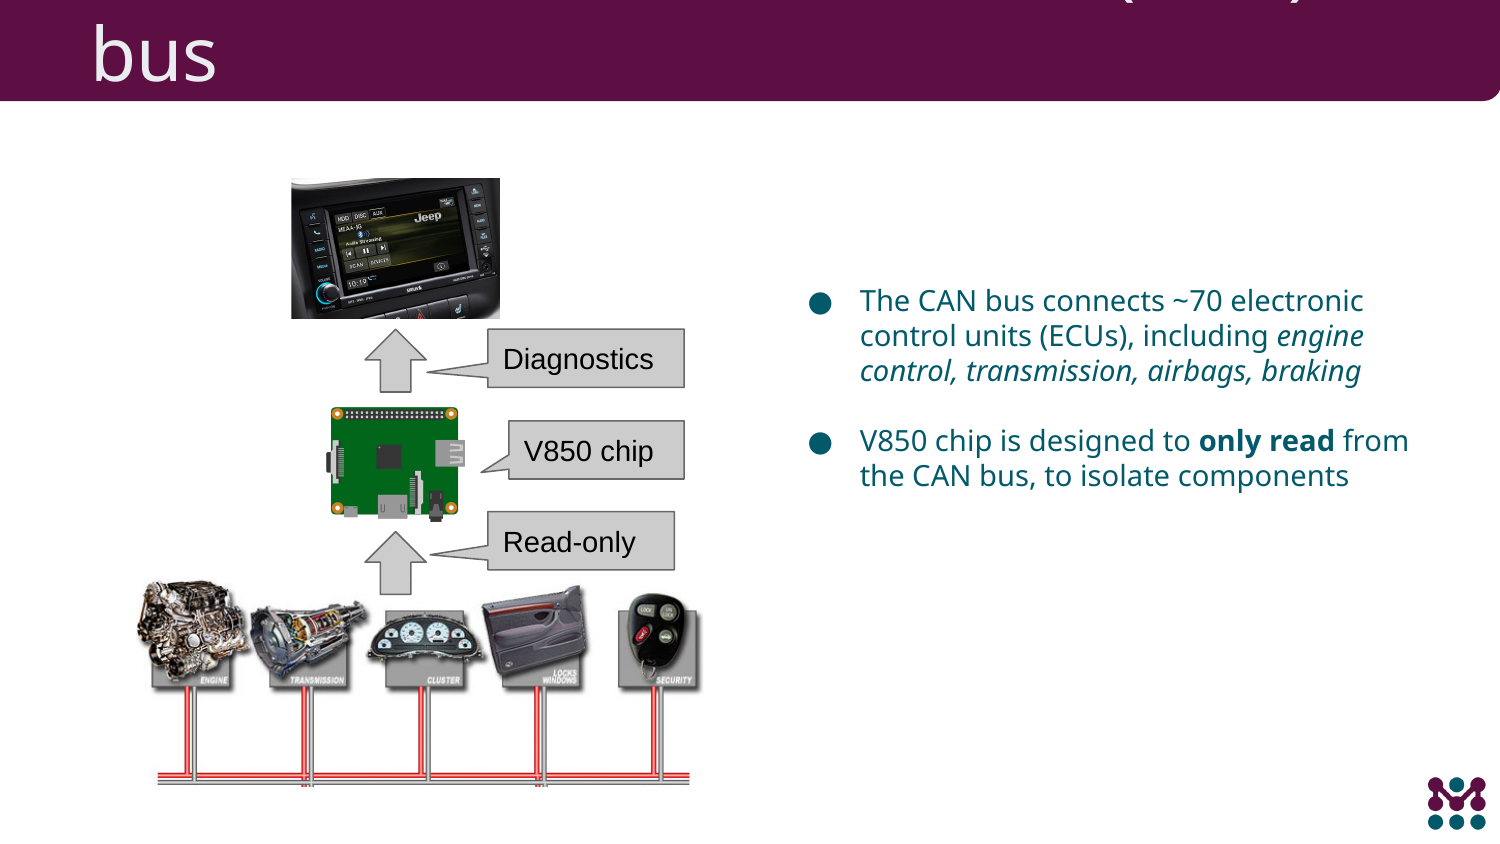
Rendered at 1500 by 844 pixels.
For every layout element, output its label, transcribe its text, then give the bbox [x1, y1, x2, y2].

text_box [365, 329, 427, 393]
picture [1413, 762, 1500, 844]
title The Controller Area Network (CAN) bus [75, 0, 1425, 112]
picture [291, 178, 500, 319]
text_box Diagnostics [426, 329, 685, 388]
text_box Read-only [430, 511, 675, 570]
text_box [365, 531, 427, 595]
picture [326, 407, 465, 522]
list The CAN bus connects ~70 electronic control units (ECUs), including engine control, transmission, airbags, braking V850 chip is designed to only read from the CAN bus, to isolate components [769, 232, 1425, 703]
text_box V850 chip [481, 420, 685, 479]
picture [136, 578, 706, 787]
